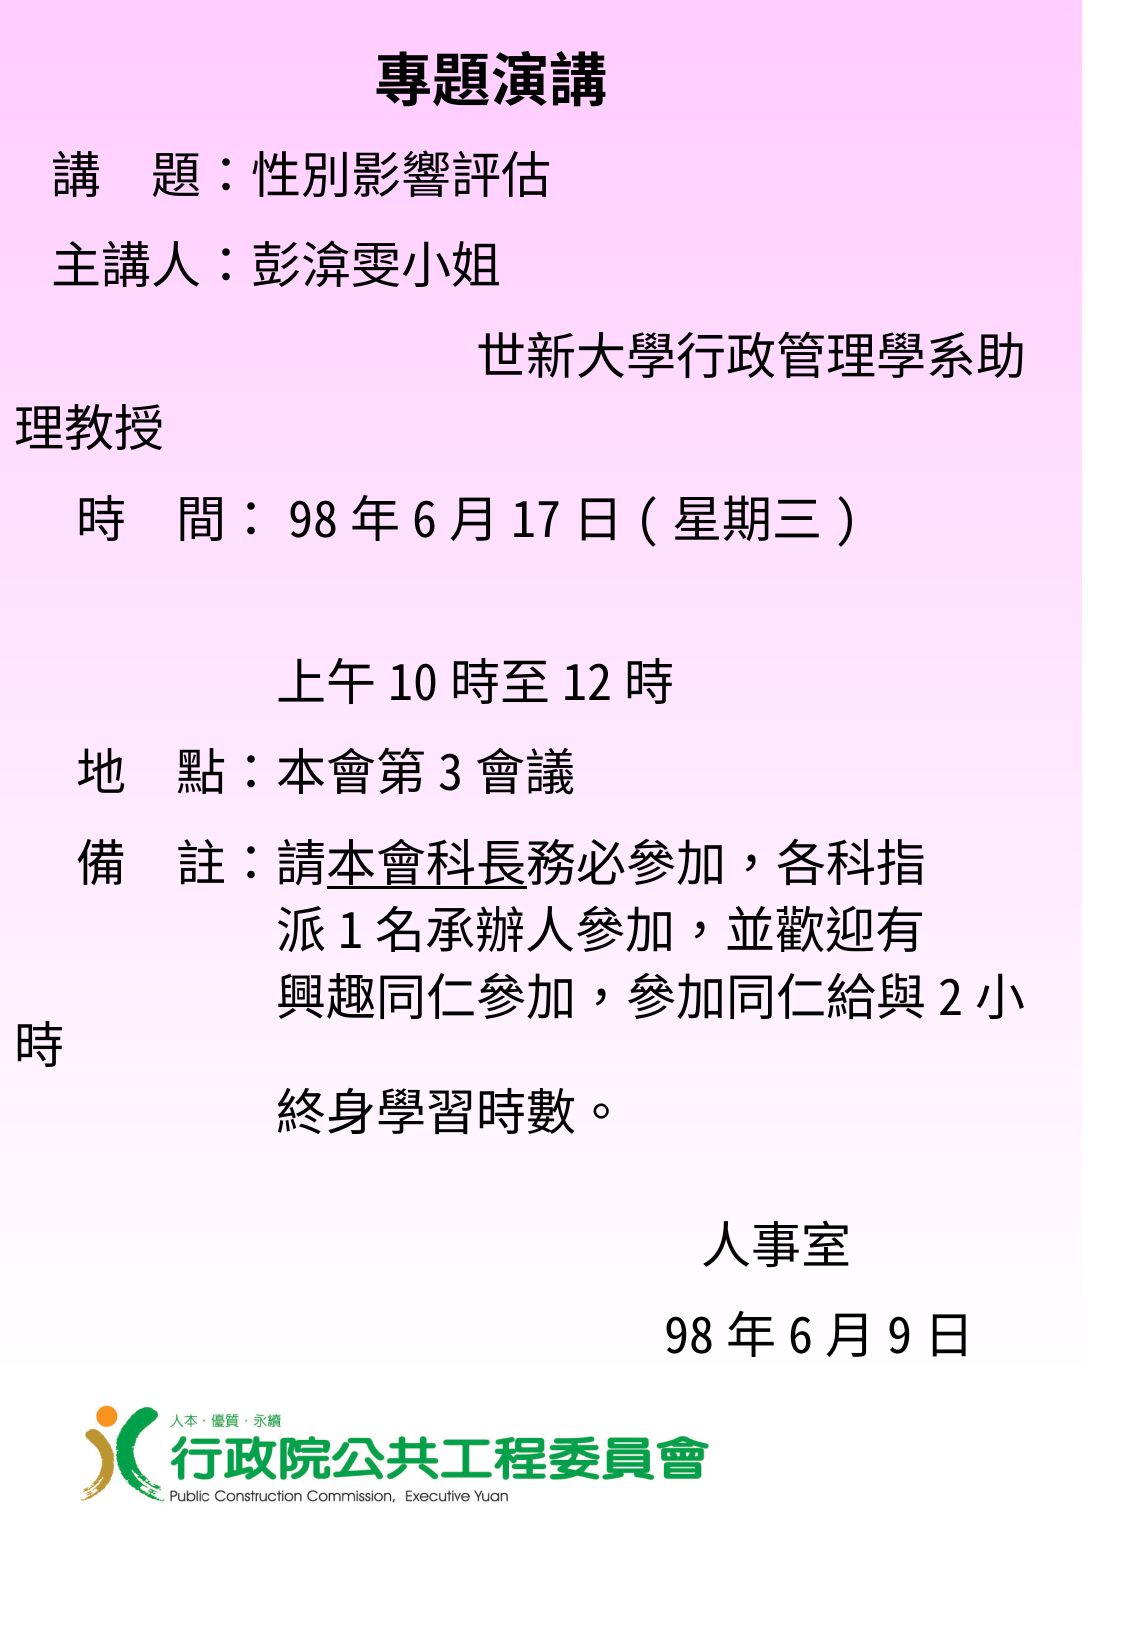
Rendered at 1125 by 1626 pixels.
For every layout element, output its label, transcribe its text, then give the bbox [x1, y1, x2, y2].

picture [75, 1399, 713, 1510]
subtitle 專題演講 講 題：性別影響評估 主講人：彭渰雯小姐 世新大學行政管理學系助理教授 時 間：98年6月17日(星期三) 上午10時至12時 地 點：本會第3會議 備 註：請本會科長務必參加，各科指 派1名承辦人參加，並歡迎有 興趣同仁參加，參加同仁給與2小時 終身學習時數。 人事室 98年6月9日 [0, 0, 1083, 1380]
